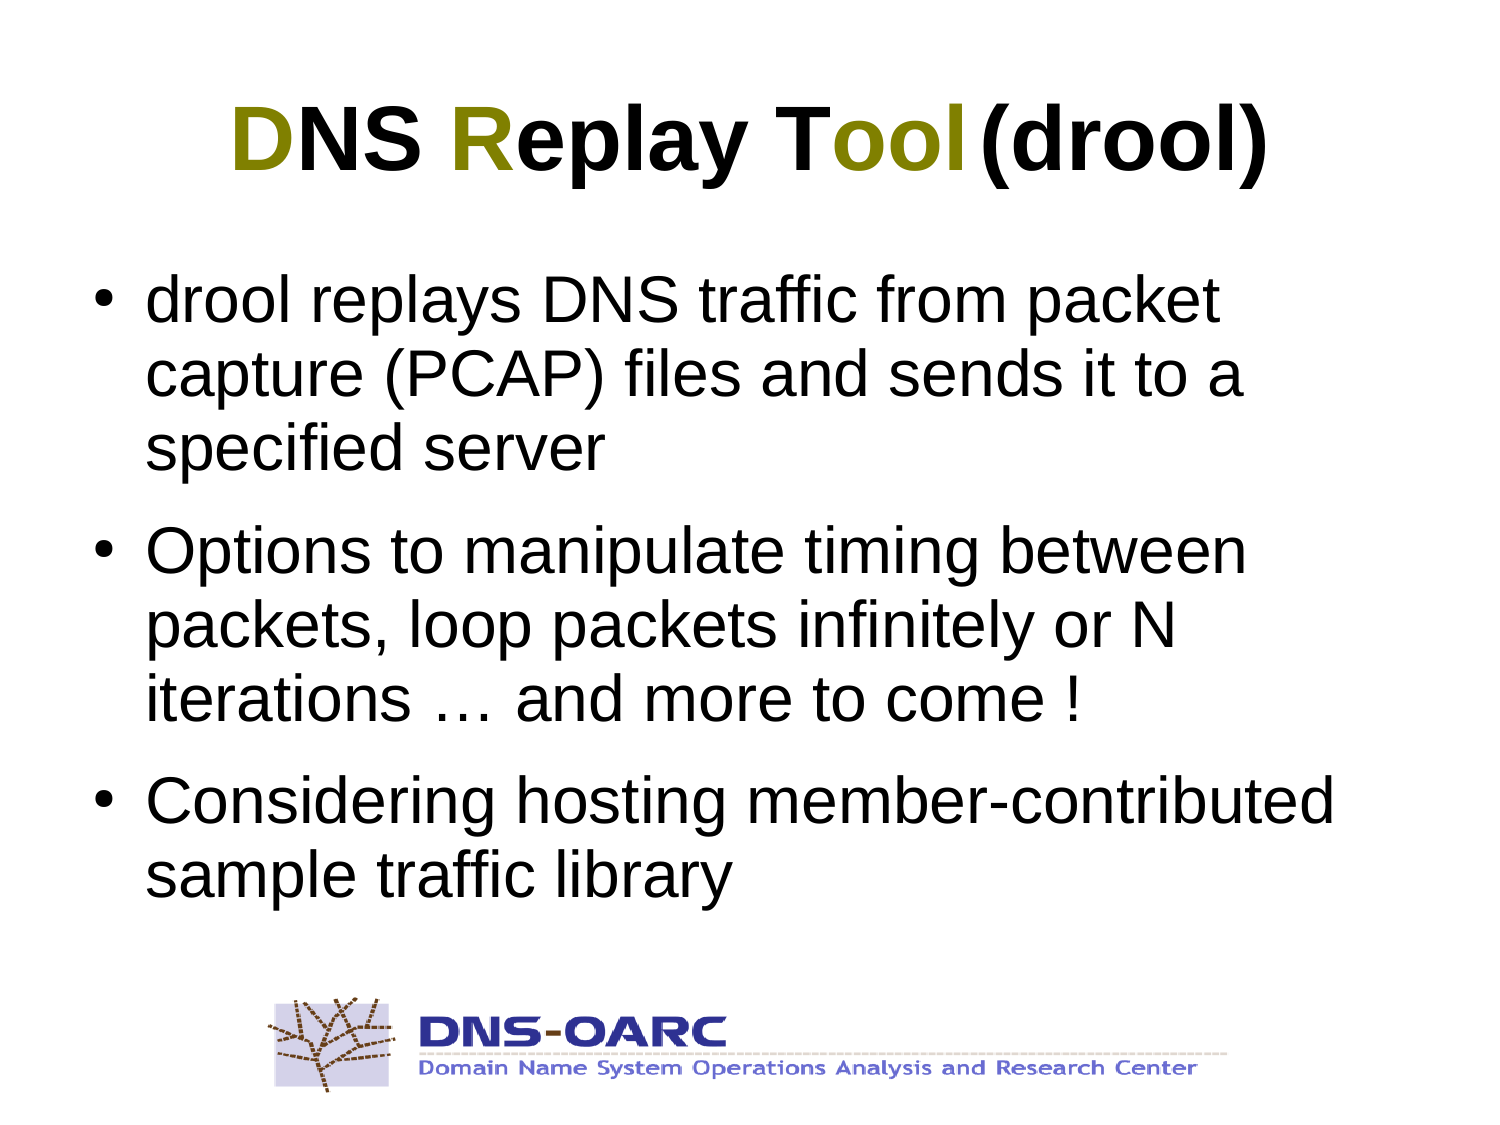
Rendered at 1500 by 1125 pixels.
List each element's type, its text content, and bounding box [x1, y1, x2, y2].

picture [214, 991, 1259, 1099]
title DNS Replay Tool (drool) [75, 44, 1425, 233]
list drool replays DNS traffic from packet capture (PCAP) files and sends it to a specified server Options to manipulate timing between packets, loop packets infinitely or N iterations … and more to come ! Considering hosting member-contributed sample traffic library [75, 263, 1425, 916]
